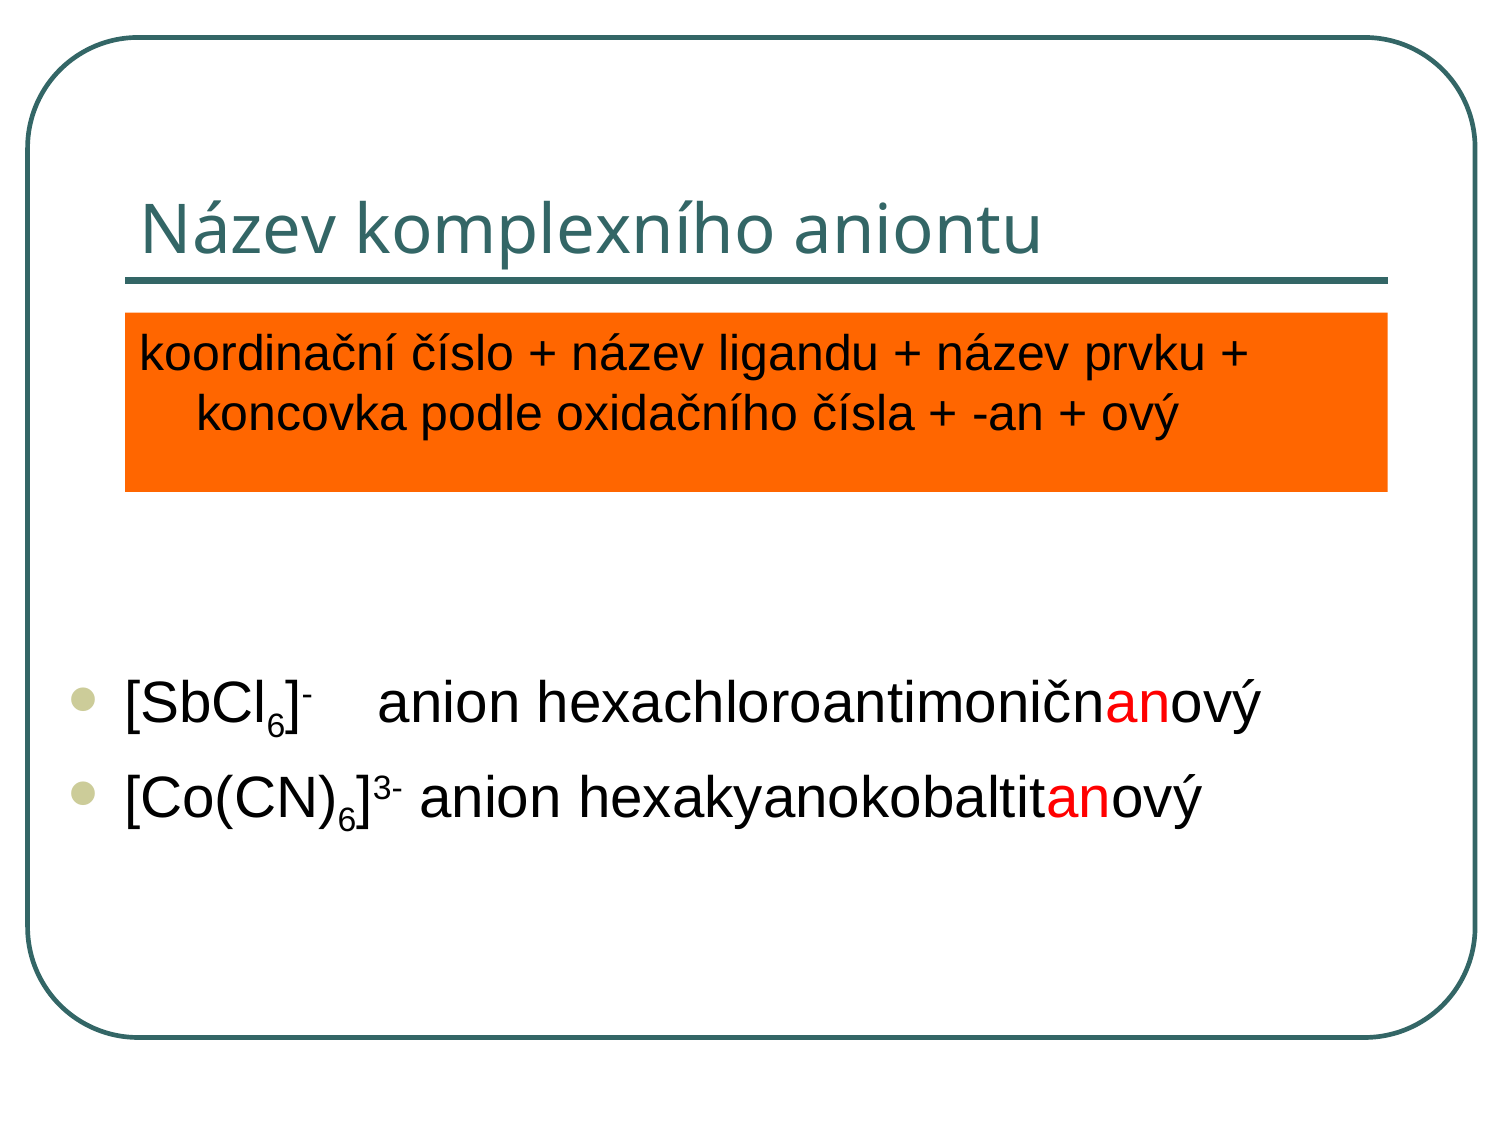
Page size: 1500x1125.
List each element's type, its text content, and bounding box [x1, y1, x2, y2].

list koordinační číslo + název ligandu + název prvku + koncovka podle oxidačního čísla + -an + ový [125, 312, 1388, 492]
list [SbCl6]- anion hexachloroantimoničnanový [Co(CN)6]3- anion hexakyanokobaltitanový [53, 656, 1459, 976]
title Název komplexního aniontu [125, 87, 1388, 275]
